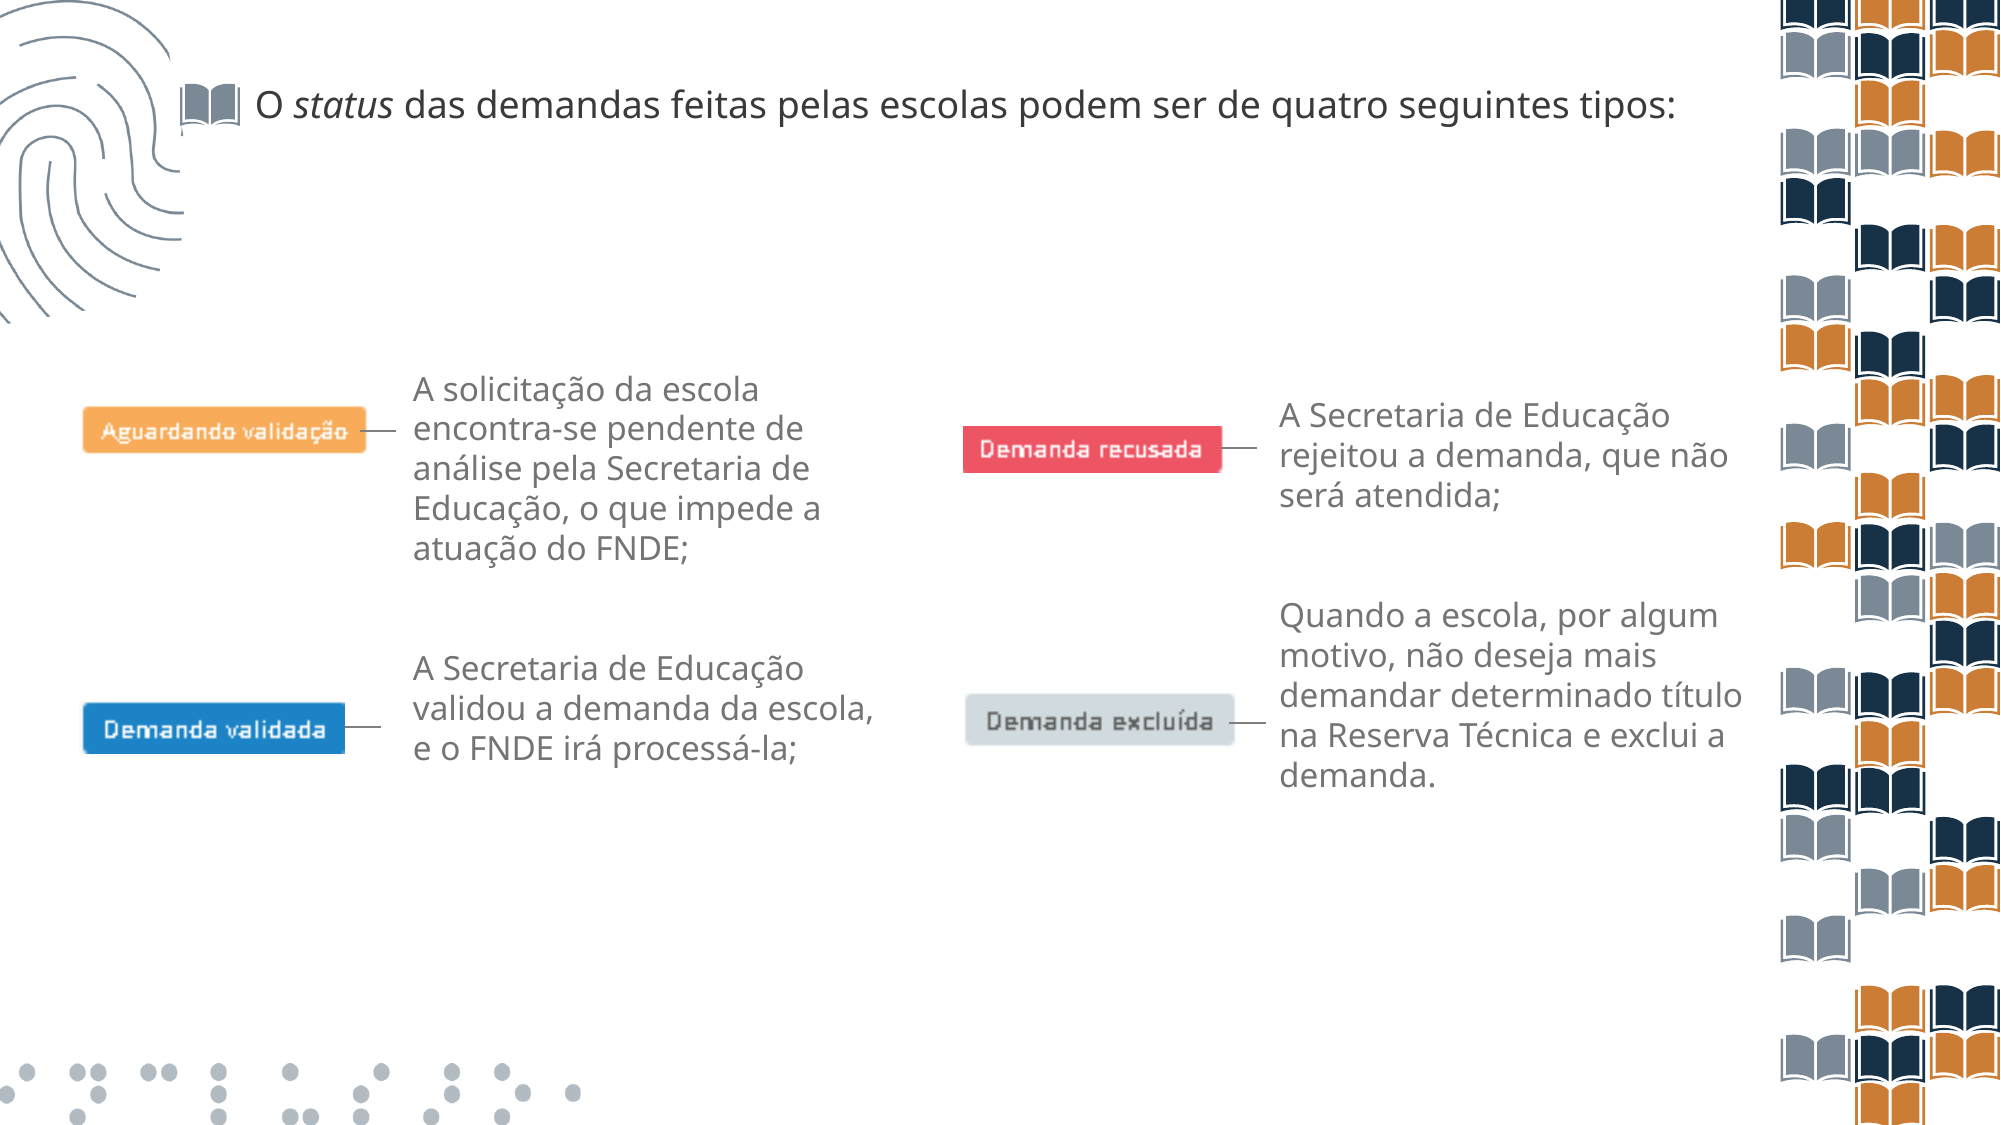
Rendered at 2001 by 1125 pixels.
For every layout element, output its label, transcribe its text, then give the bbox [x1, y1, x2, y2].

text_box [1780, 519, 1851, 570]
text_box [1780, 1032, 1851, 1082]
text_box [1780, 0, 1851, 80]
text_box [1929, 372, 2000, 472]
text_box [1780, 665, 1851, 716]
text_box [0, 1063, 581, 1125]
text_box [1855, 670, 1926, 816]
text_box [1780, 273, 1851, 372]
text_box [1855, 866, 1926, 916]
text_box [1780, 762, 1851, 863]
text_box A Secretaria de Educação rejeitou a demanda, que não será atendida; Quando a escola, por algum motivo, não deseja mais demandar determinado título na Reserva Técnica e exclui a demanda. [1264, 347, 1766, 928]
text_box [1929, 128, 2000, 178]
text_box [1855, 470, 1926, 521]
text_box [1929, 814, 2000, 913]
text_box [1780, 913, 1851, 963]
text_box [1855, 573, 1926, 623]
text_box [1780, 126, 1851, 226]
text_box [1929, 520, 2000, 716]
text_box [1929, 274, 2000, 324]
text_box [1780, 421, 1851, 471]
text_box O status das demandas feitas pelas escolas podem ser de quatro seguintes tipos: [239, 73, 1843, 135]
text_box [1855, 0, 1926, 177]
picture [79, 398, 369, 456]
text_box [0, 0, 239, 326]
text_box [1855, 222, 1926, 272]
text_box [1855, 522, 1926, 572]
text_box [1855, 983, 1926, 1125]
picture [951, 692, 1248, 754]
text_box A solicitação da escola encontra-se pendente de análise pela Secretaria de Educação, o que impede a atuação do FNDE; A Secretaria de Educação validou a demanda da escola, e o FNDE irá processá-la; [397, 360, 900, 941]
text_box [1929, 222, 2000, 273]
picture [963, 427, 1230, 473]
text_box [1929, 0, 2000, 78]
picture [79, 701, 345, 754]
text_box [1855, 329, 1926, 427]
text_box [1929, 983, 2000, 1081]
